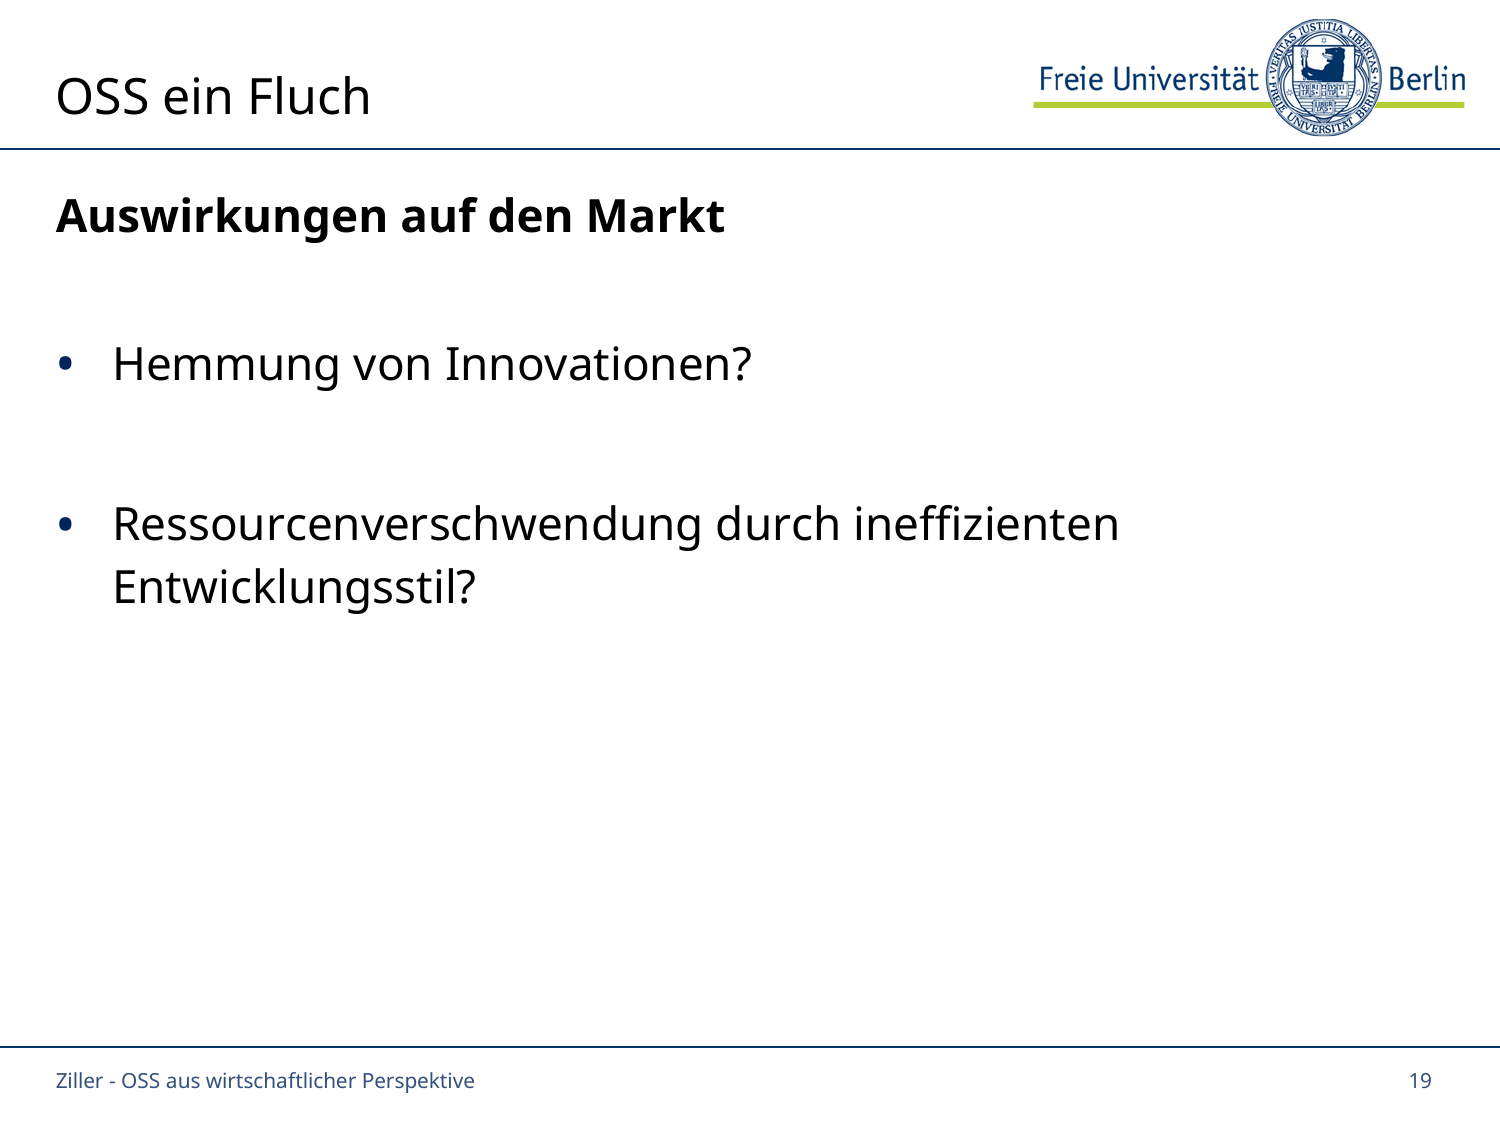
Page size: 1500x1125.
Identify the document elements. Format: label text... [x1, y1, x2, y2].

title OSS ein Fluch [41, 0, 1016, 138]
picture [1033, 19, 1470, 137]
list Auswirkungen auf den Markt Hemmung von Innovationen? Ressourcenverschwendung durch ineffizienten Entwicklungsstil? [41, 175, 1447, 1039]
